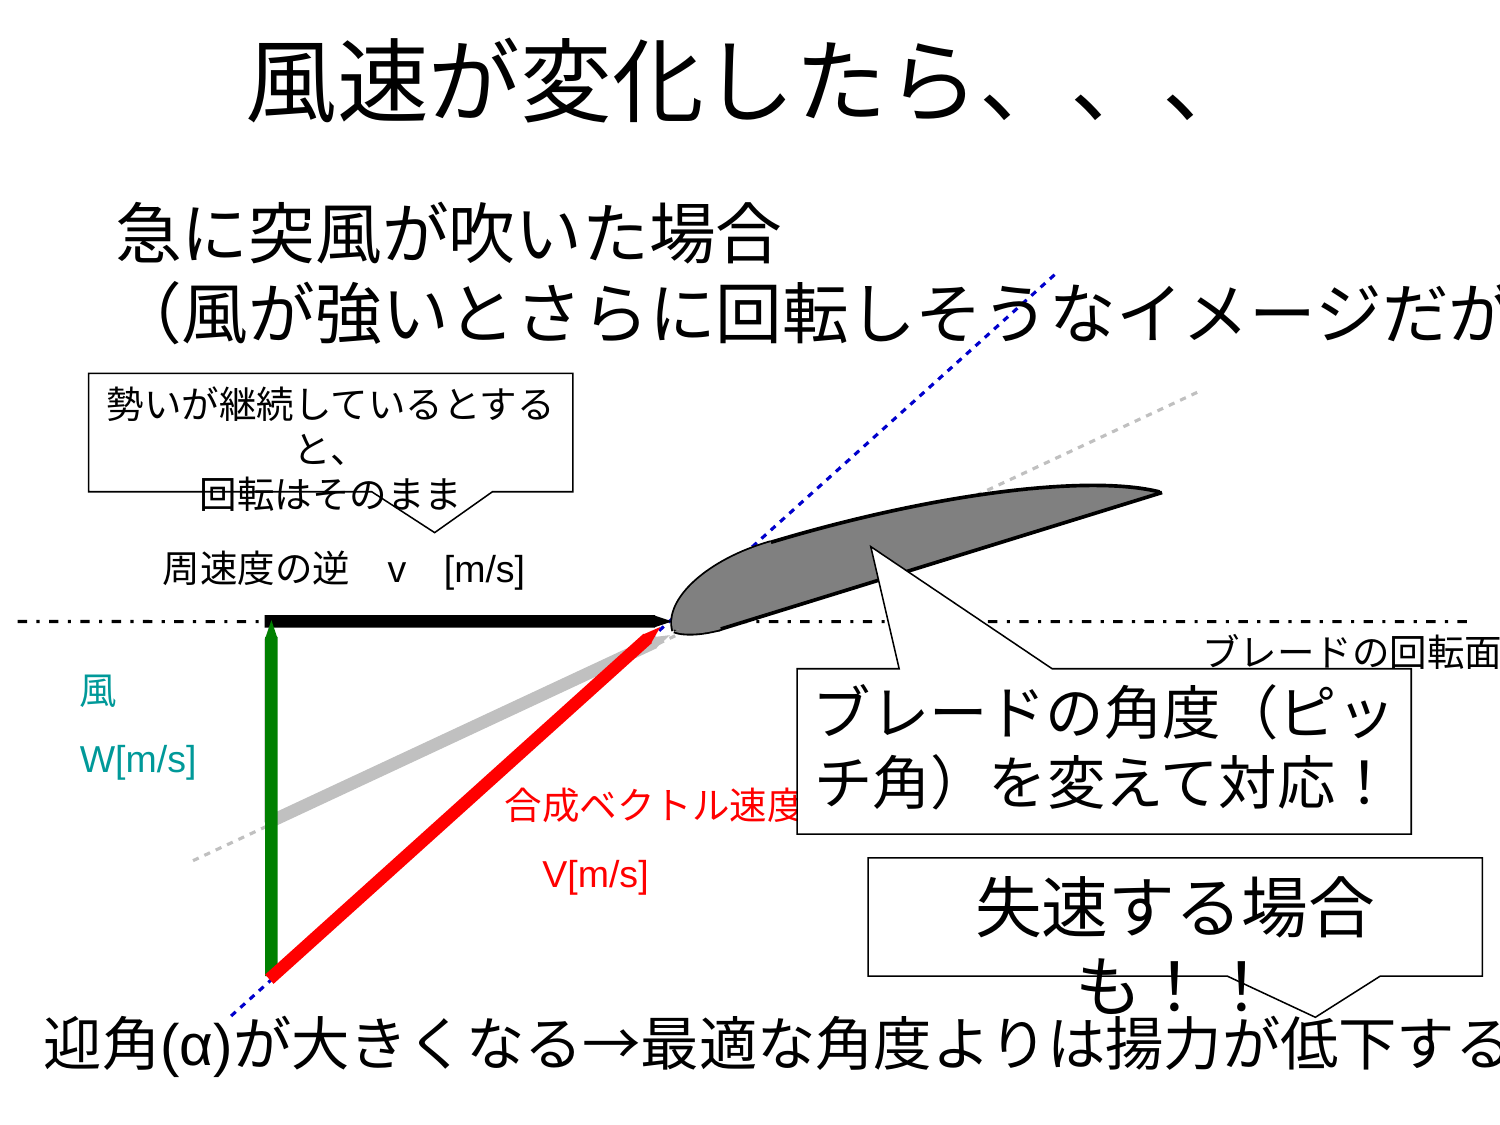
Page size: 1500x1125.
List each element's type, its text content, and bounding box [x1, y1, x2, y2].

text_box ブレードの角度（ピッチ角）を変えて対応！ [797, 546, 1412, 835]
text_box 勢いが継続しているとすると、 回転はそのまま [88, 373, 573, 533]
text_box 風 W[m/s] [64, 659, 231, 788]
text_box [672, 488, 1151, 634]
text_box 周速度の逆 v [m/s] [147, 537, 609, 598]
text_box ブレードの回転面 [1187, 621, 1500, 682]
text_box 迎角(α)が大きくなる→最適な角度よりは揚力が低下する [29, 1000, 1500, 1085]
text_box 合成ベクトル速度 V[m/s] [490, 774, 1022, 903]
text_box 失速する場合も！！ [868, 857, 1483, 1018]
text_box 急に突風が吹いた場合 （風が強いとさらに回転しそうなイメージだが、、、） [100, 185, 1500, 360]
title 風速が変化したら、、、 [75, 0, 1426, 173]
